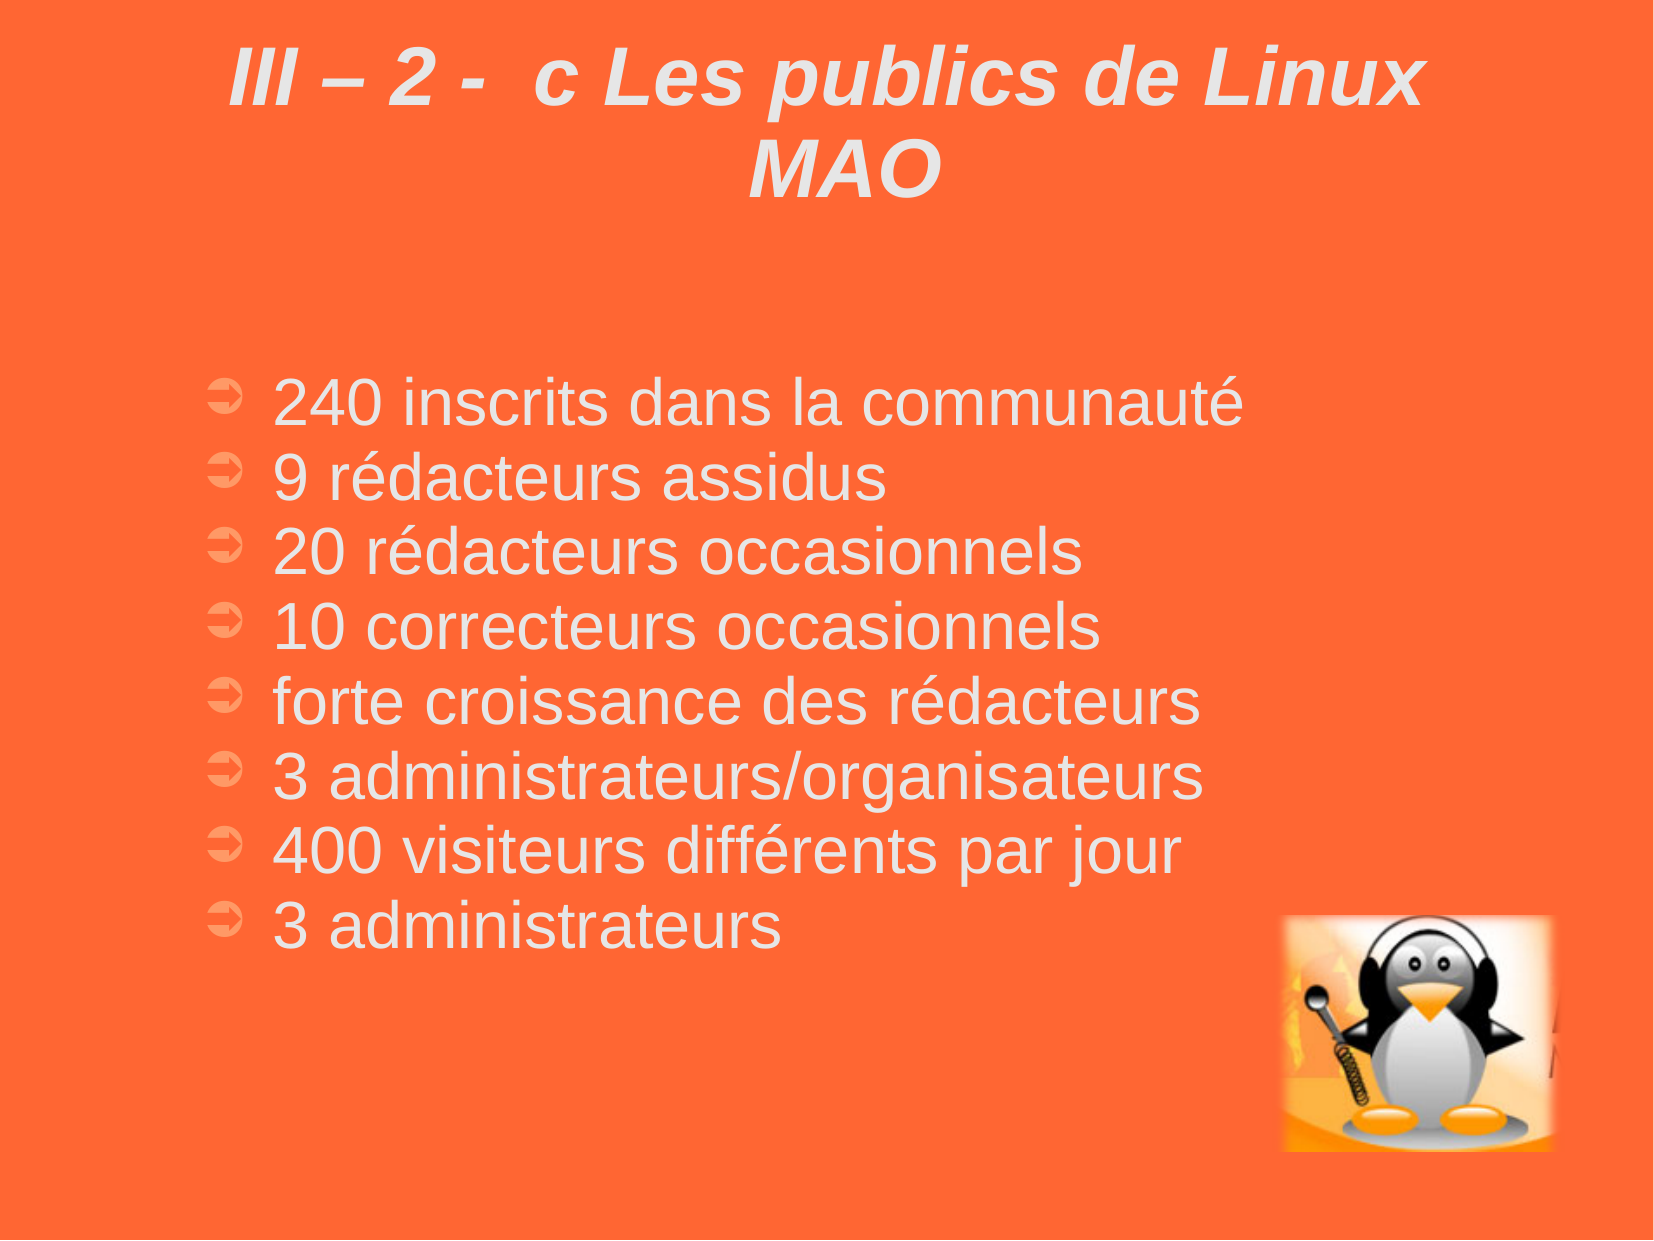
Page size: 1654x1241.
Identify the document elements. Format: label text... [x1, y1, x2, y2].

picture [1272, 1147, 1565, 1152]
list 240 inscrits dans la communauté 9 rédacteurs assidus 20 rédacteurs occasionnels 10 correcteurs occasionnels forte croissance des rédacteurs 3 administrateurs/organisateurs 400 visiteurs différents par jour 3 administrateurs [178, 364, 1570, 1147]
title III – 2 - c Les publics de Linux MAO [121, 19, 1534, 227]
